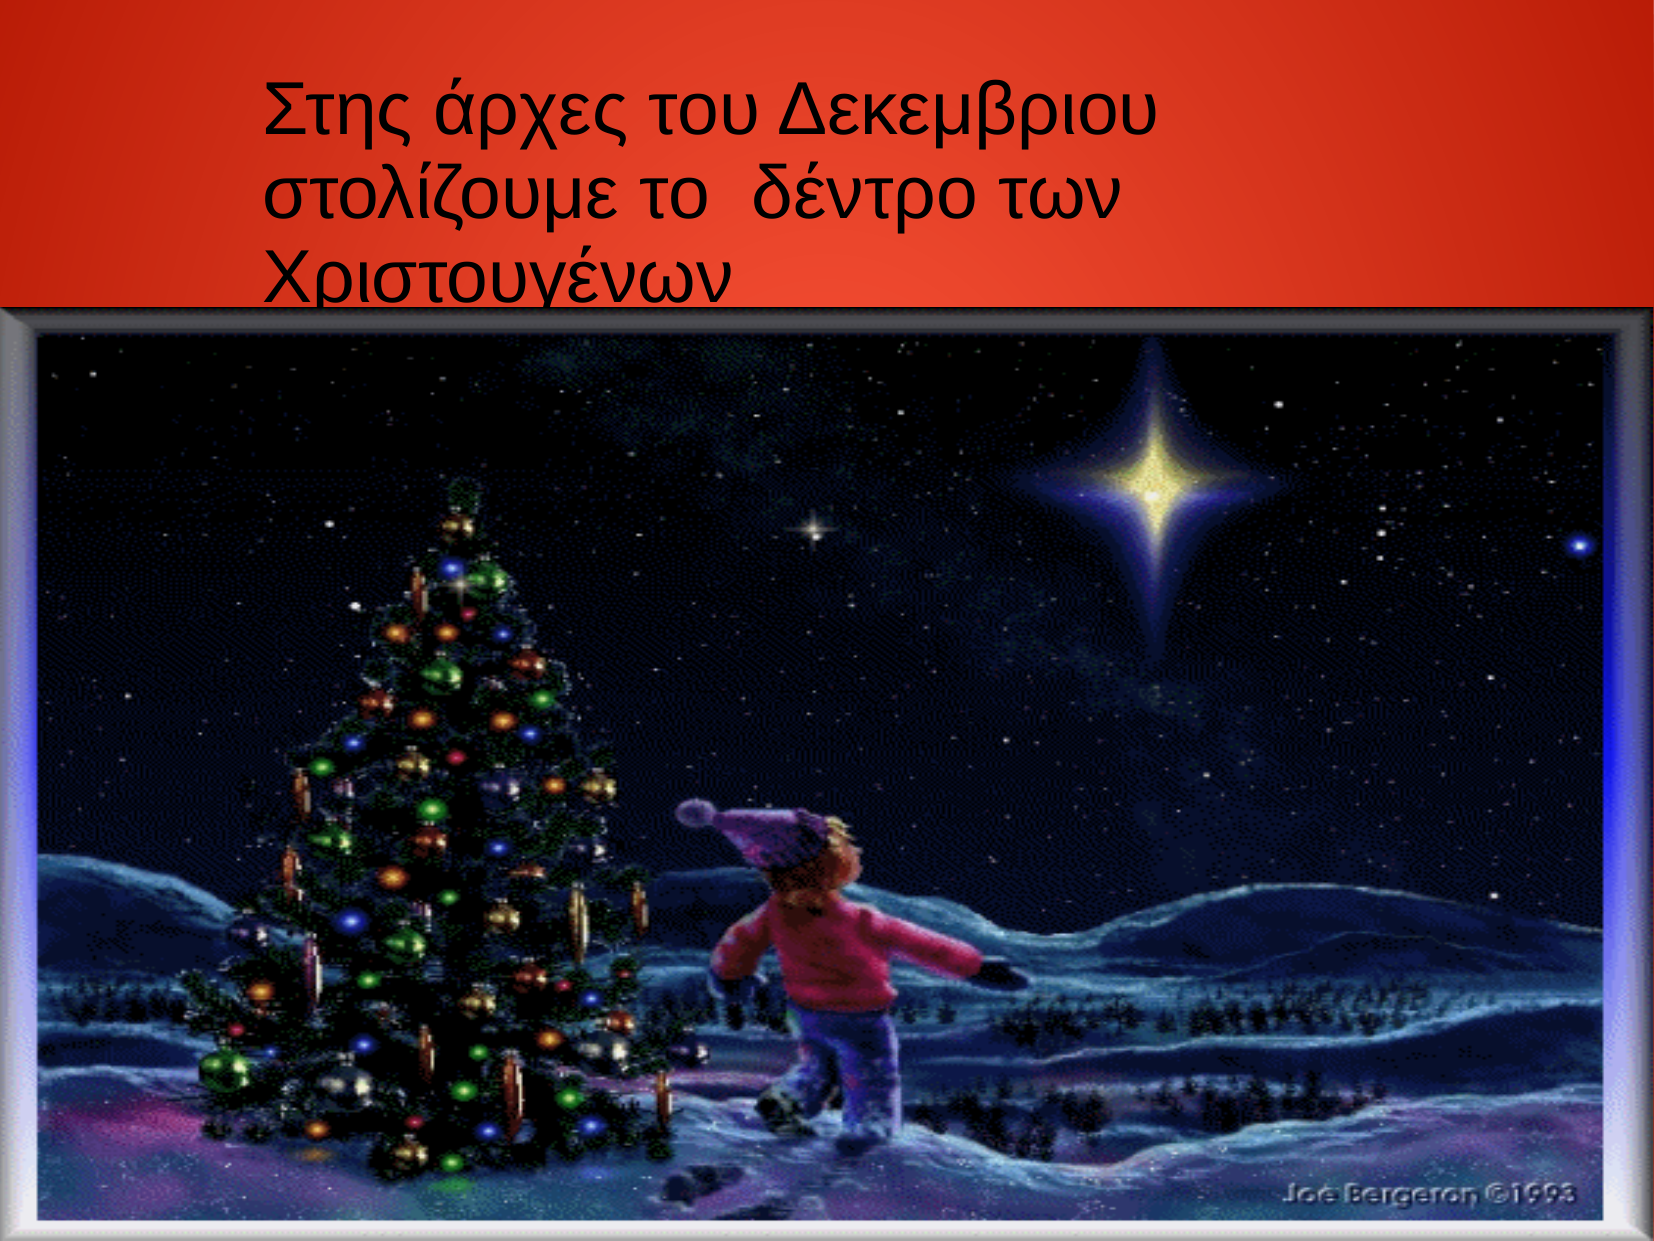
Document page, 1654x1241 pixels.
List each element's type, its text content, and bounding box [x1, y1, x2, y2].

text_box Στης άρχες του Δεκεμβριου στολίζουμε το δέντρο των Χριστουγένων [248, 59, 1382, 307]
picture [0, 307, 1654, 1241]
